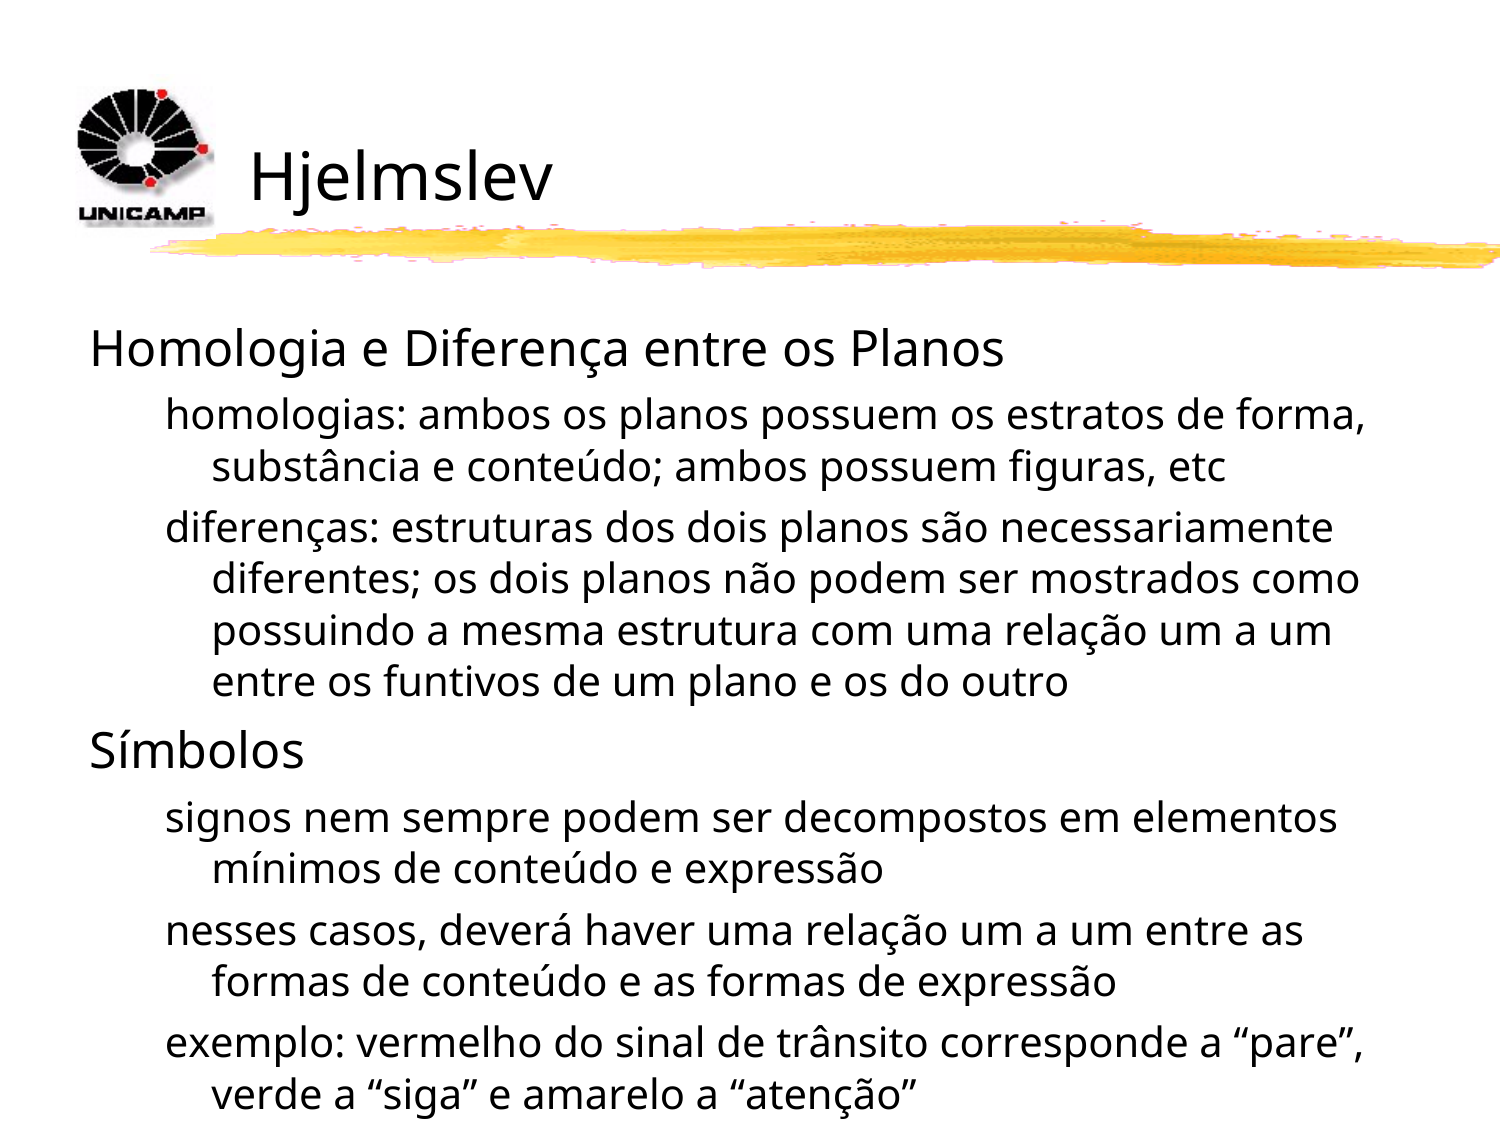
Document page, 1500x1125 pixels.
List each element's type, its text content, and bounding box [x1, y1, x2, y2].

title Hjelmslev [233, 37, 1434, 225]
list Homologia e Diferença entre os Planos homologias: ambos os planos possuem os estratos de forma, substância e conteúdo; ambos possuem figuras, etc diferenças: estruturas dos dois planos são necessariamente diferentes; os dois planos não podem ser mostrados como possuindo a mesma estrutura com uma relação um a um entre os funtivos de um plano e os do outro Símbolos signos nem sempre podem ser decompostos em elementos mínimos de conteúdo e expressão nesses casos, deverá haver uma relação um a um entre as formas de conteúdo e as formas de expressão exemplo: vermelho do sinal de trânsito corresponde a “pare”, verde a “siga” e amarelo a “atenção” [74, 309, 1417, 1038]
picture [75, 74, 1500, 279]
